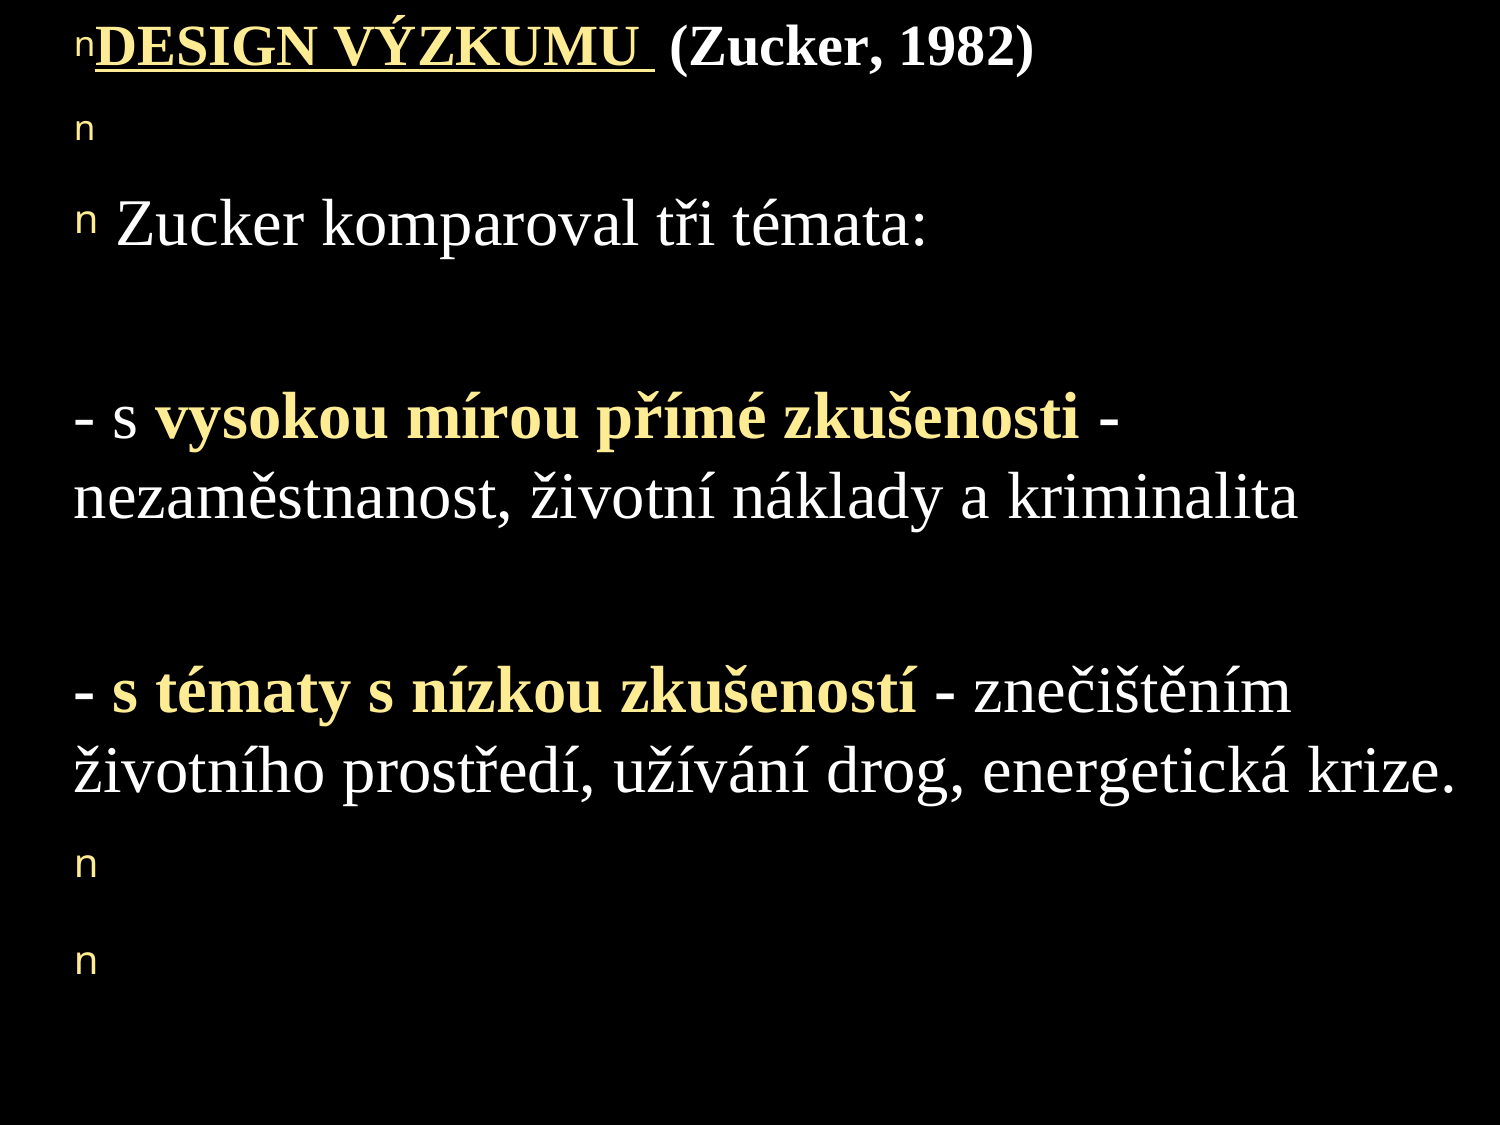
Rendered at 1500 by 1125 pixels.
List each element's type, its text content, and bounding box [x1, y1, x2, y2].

list DESIGN VÝZKUMU (Zucker, 1982) Zucker komparoval tři témata: - s vysokou mírou přímé zkušenosti - nezaměstnanost, životní náklady a kriminalita - s tématy s nízkou zkušeností - znečištěním životního prostředí, užívání drog, energetická krize. [0, 0, 1500, 1125]
